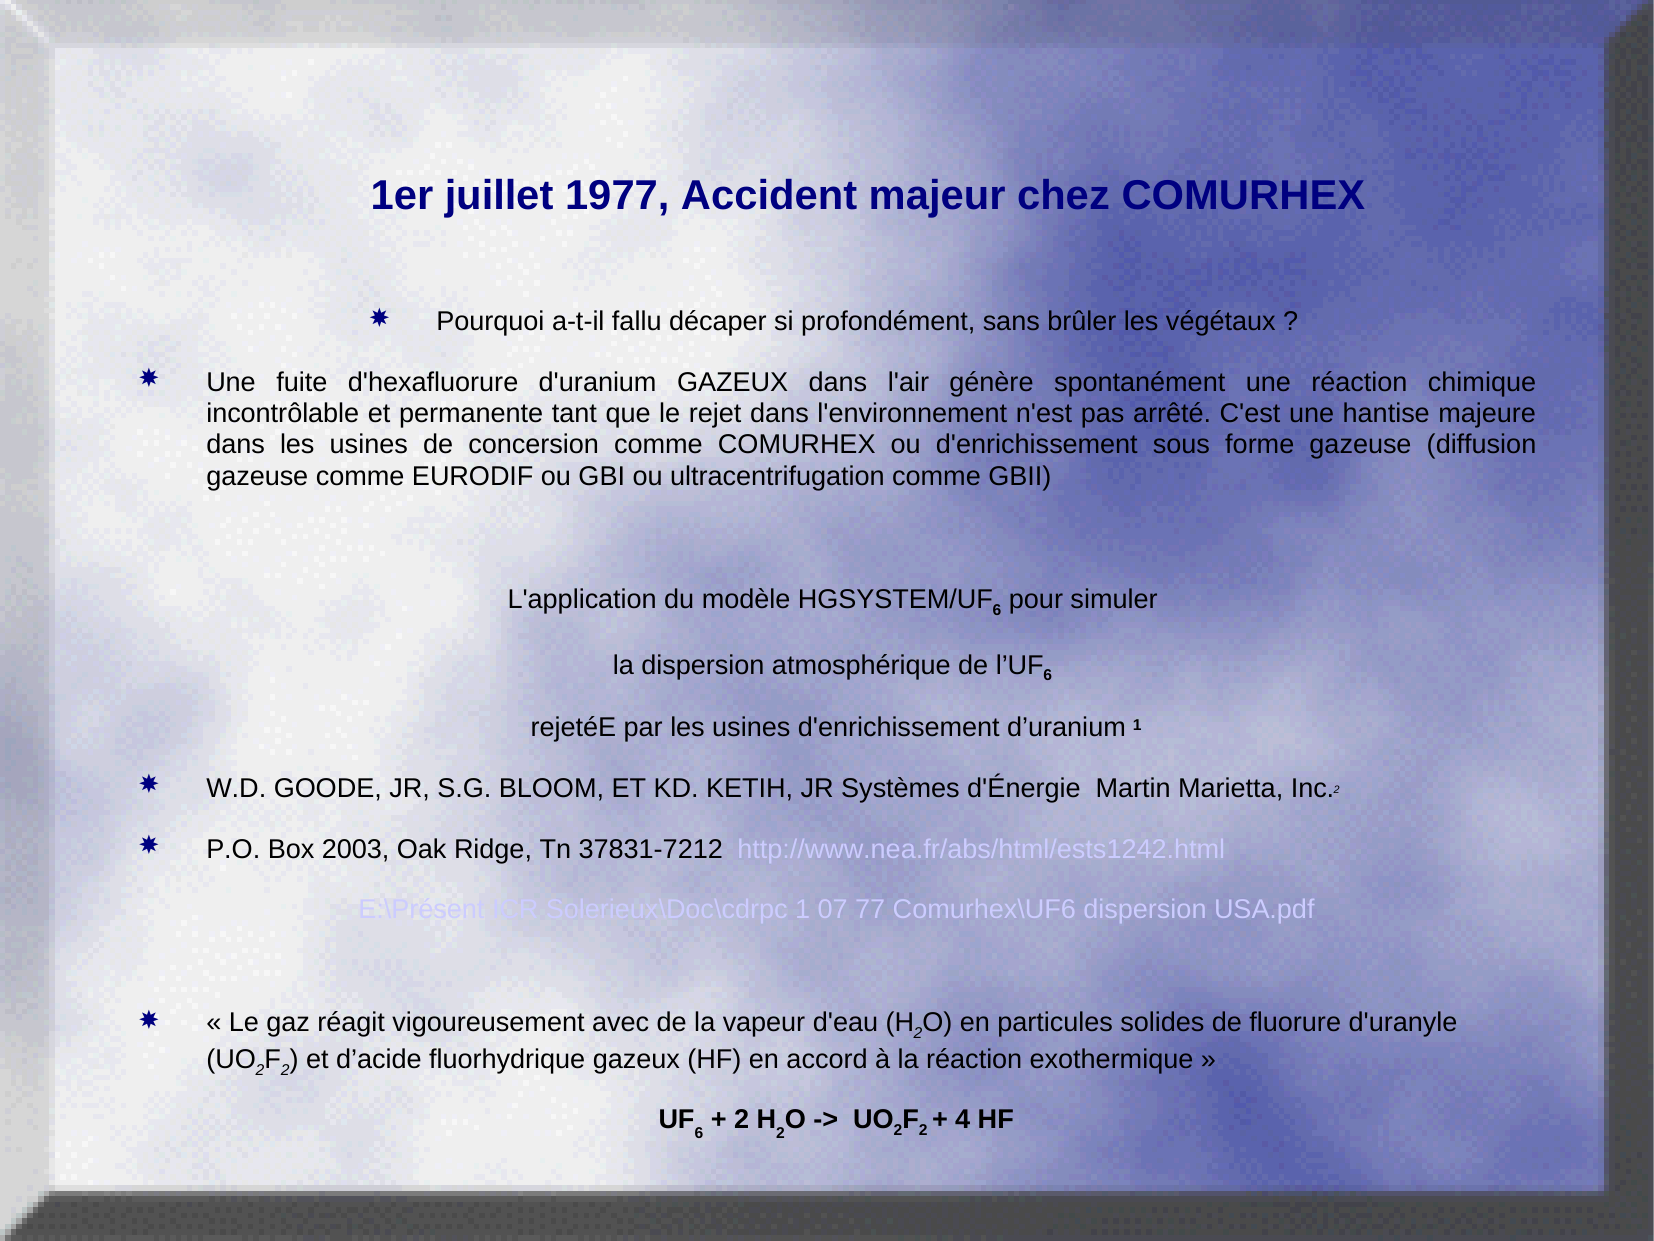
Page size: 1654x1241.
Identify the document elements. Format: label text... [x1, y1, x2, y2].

picture [0, 0, 1654, 1241]
title 1er juillet 1977, Accident majeur chez COMURHEX [201, 105, 1535, 296]
list Pourquoi a-t-il fallu décaper si profondément, sans brûler les végétaux ? Une fuite d'hexafluorure d'uranium GAZEUX dans l'air génère spontanément une réaction chimique incontrôlable et permanente tant que le rejet dans l'environnement n'est pas arrêté. C'est une hantise majeure dans les usines de concersion comme COMURHEX ou d'enrichissement sous forme gazeuse (diffusion gazeuse comme EURODIF ou GBI ou ultracentrifugation comme GBII) L'application du modèle HGSYSTEM/UF6 pour simuler la dispersion atmosphérique de l’UF6 rejetéE par les usines d'enrichissement d’uranium 1 W.D. GOODE, JR, S.G. BLOOM, ET KD. KETIH, JR Systèmes d'Énergie Martin Marietta, Inc.2 P.O. Box 2003, Oak Ridge, Tn 37831-7212 http://www.nea.fr/abs/html/ests1242.html E:\Présent ICR Solerieux\Doc\cdrpc 1 07 77 Comurhex\UF6 dispersion USA.pdf « Le gaz réagit vigoureusement avec de la vapeur d'eau (H2O) en particules solides de fluorure d'uranyle (UO2F2) et d’acide fluorhydrique gazeux (HF) en accord à la réaction exothermique » UF6 + 2 H2O -> UO2F2 + 4 HF [131, 305, 1536, 1134]
